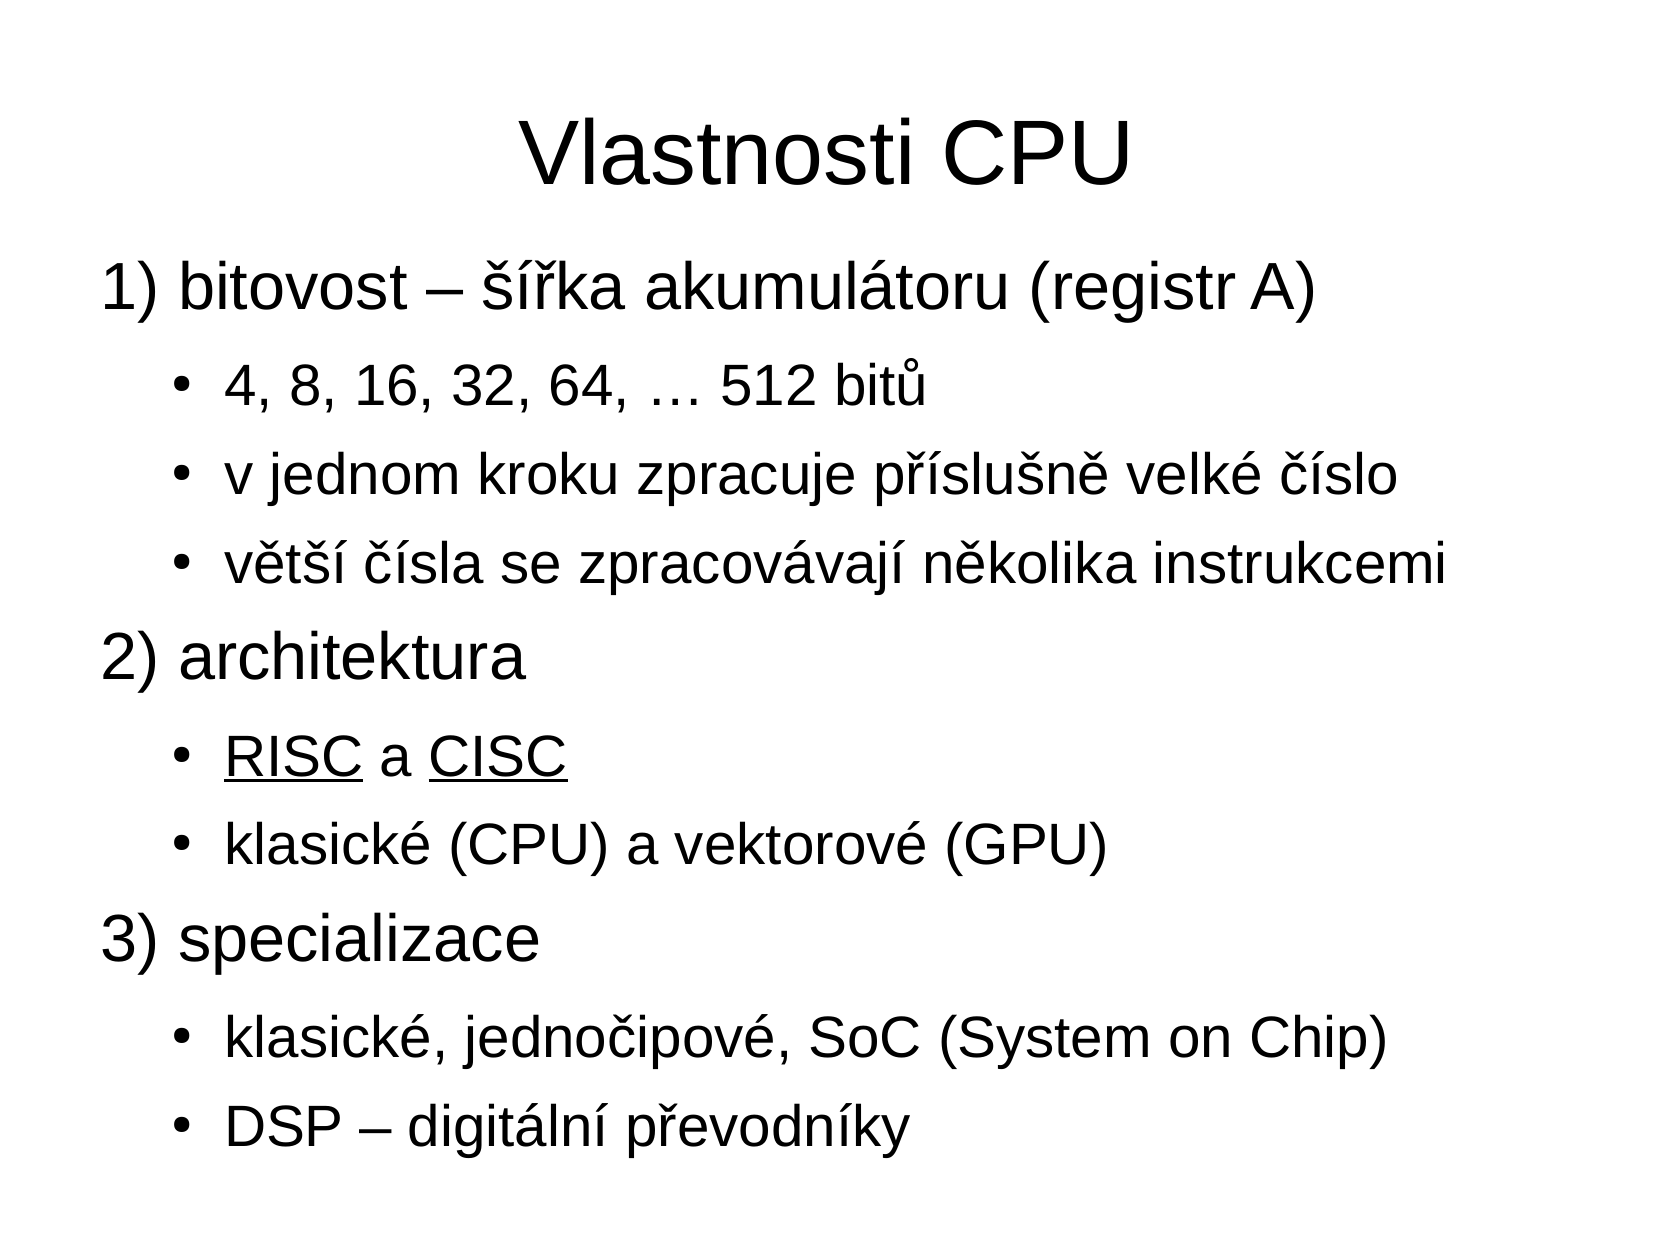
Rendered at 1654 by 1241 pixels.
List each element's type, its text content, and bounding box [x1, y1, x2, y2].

list bitovost – šířka akumulátoru (registr A) 4, 8, 16, 32, 64, … 512 bitů v jednom kroku zpracuje příslušně velké číslo větší čísla se zpracovávají několika instrukcemi architektura RISC a CISC klasické (CPU) a vektorové (GPU) specializace klasické, jednočipové, SoC (System on Chip) DSP – digitální převodníky [82, 248, 1571, 1159]
title Vlastnosti CPU [82, 56, 1571, 248]
